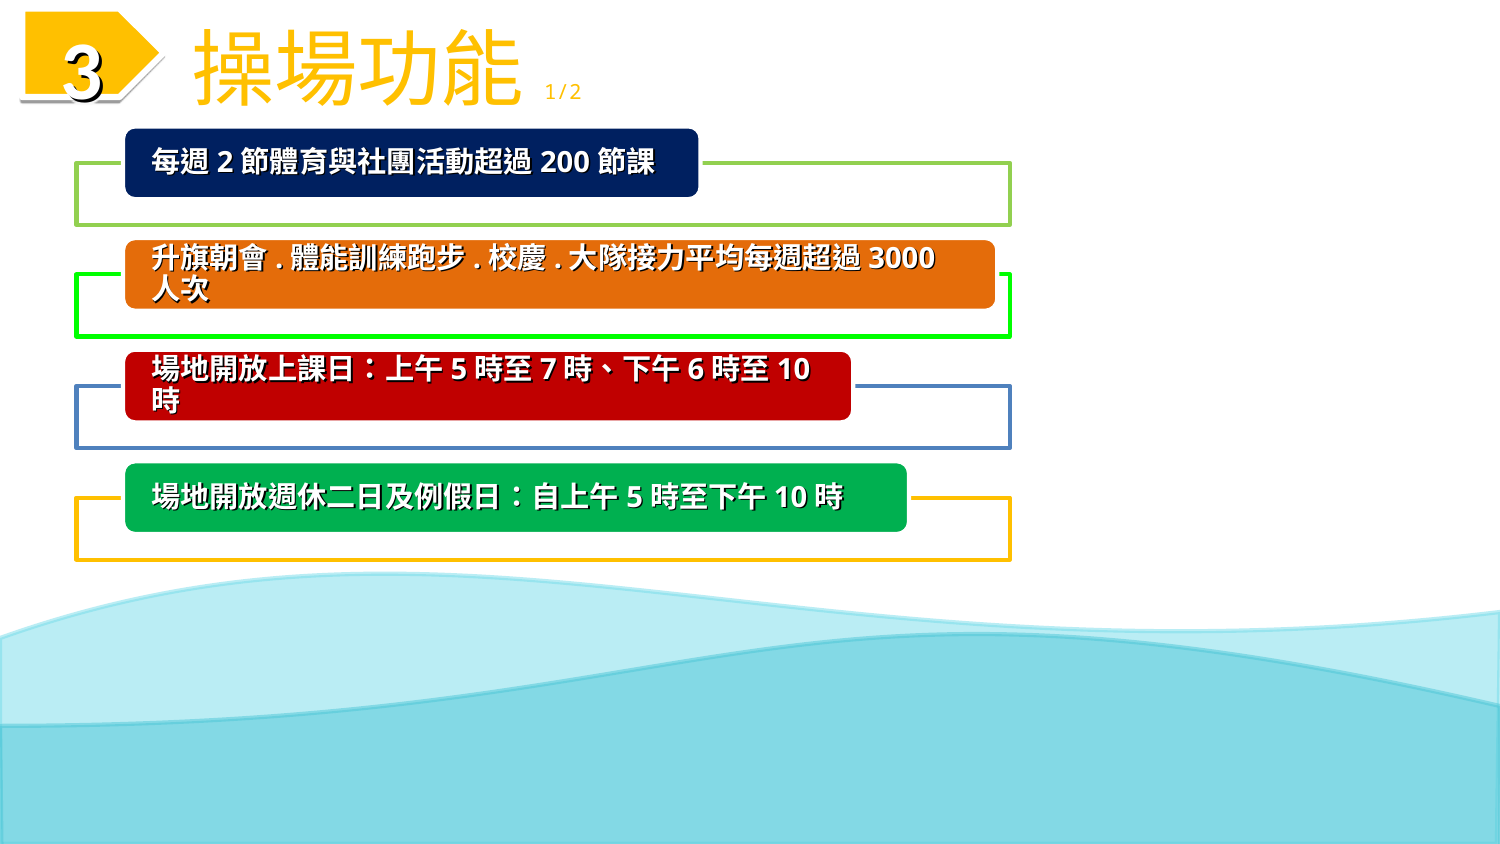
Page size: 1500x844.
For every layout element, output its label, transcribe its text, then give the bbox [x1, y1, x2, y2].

text_box 3 [22, 8, 164, 98]
text_box 升旗朝會.體能訓練跑步.校慶.大隊接力平均每週超過3000人次 [123, 238, 998, 311]
text_box 每週2節體育與社團活動超過200節課 [123, 126, 701, 200]
text_box 操場功能1/2 [176, 8, 597, 124]
text_box 場地開放週休二日及例假日：自上午5時至下午10時 [123, 461, 910, 534]
picture [194, 560, 798, 844]
text_box [76, 274, 1010, 336]
text_box [76, 163, 1010, 225]
text_box [76, 498, 1010, 560]
picture [1080, 90, 1478, 795]
text_box [76, 386, 1010, 448]
text_box 場地開放上課日：上午5時至7時、下午6時至10時 [123, 349, 854, 423]
